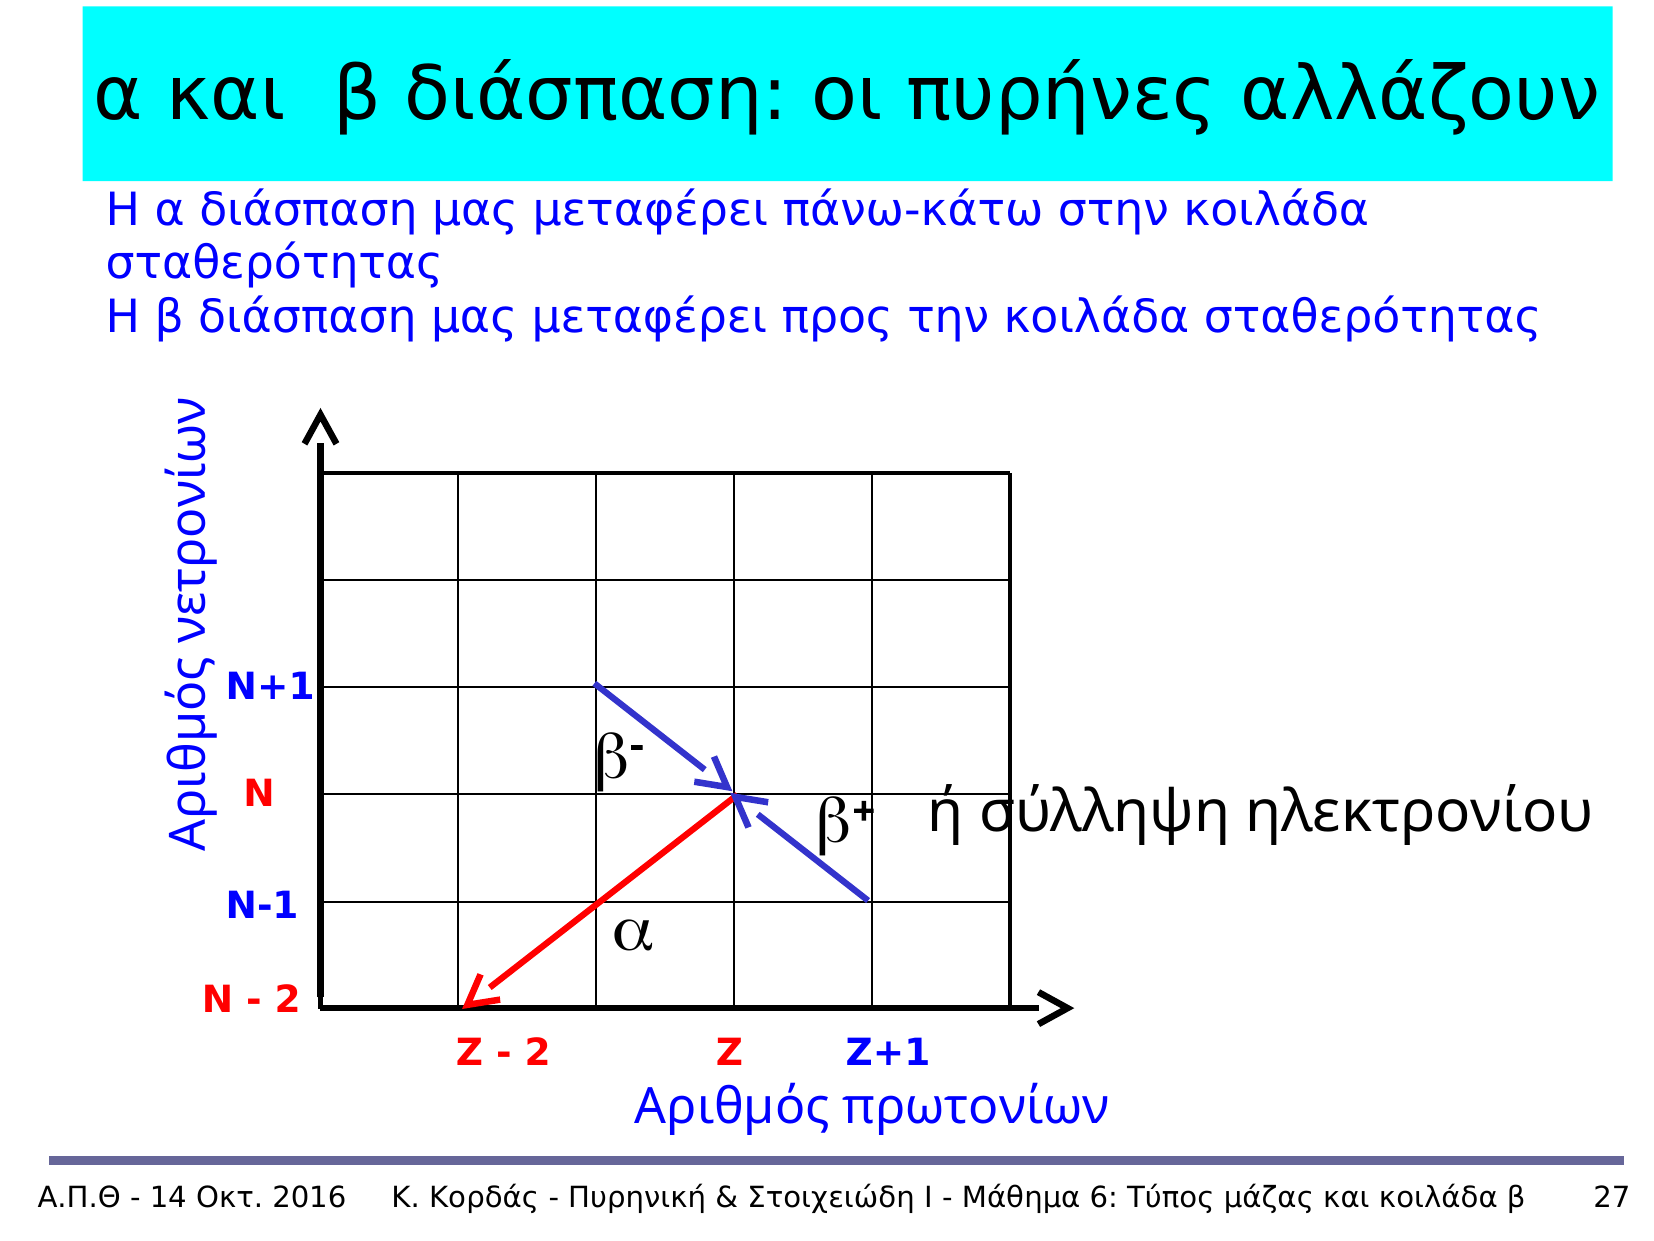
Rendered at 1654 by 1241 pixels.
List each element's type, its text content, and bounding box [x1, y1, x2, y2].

text_box Ζ [700, 1023, 830, 1083]
text_box ή σύλληψη ηλεκτρονίου [913, 765, 1609, 851]
text_box Αριθμός νετρονίων [146, 382, 223, 867]
text_box + [800, 767, 890, 864]
text_box Ν - 2 [187, 970, 338, 1030]
text_box Ν-1 [210, 876, 361, 935]
title α και β διάσπαση: οι πυρήνες αλλάζουν [82, 6, 1613, 182]
text_box Ν+1 [210, 657, 361, 717]
text_box Αριθμός πρωτονίων [620, 1065, 1126, 1142]
text_box Η α διάσπαση μας μεταφέρει πάνω-κάτω στην κοιλάδα σταθερότητας Η β διάσπαση μας μεταφέρει προς την κοιλάδα σταθερότητας [90, 175, 1595, 352]
text_box  [597, 875, 670, 972]
text_box Ν [228, 763, 379, 823]
text_box Ζ - 2 [441, 1023, 592, 1083]
text_box - [628, 704, 658, 728]
text_box - [578, 704, 658, 800]
text_box Ζ+1 [830, 1023, 981, 1083]
